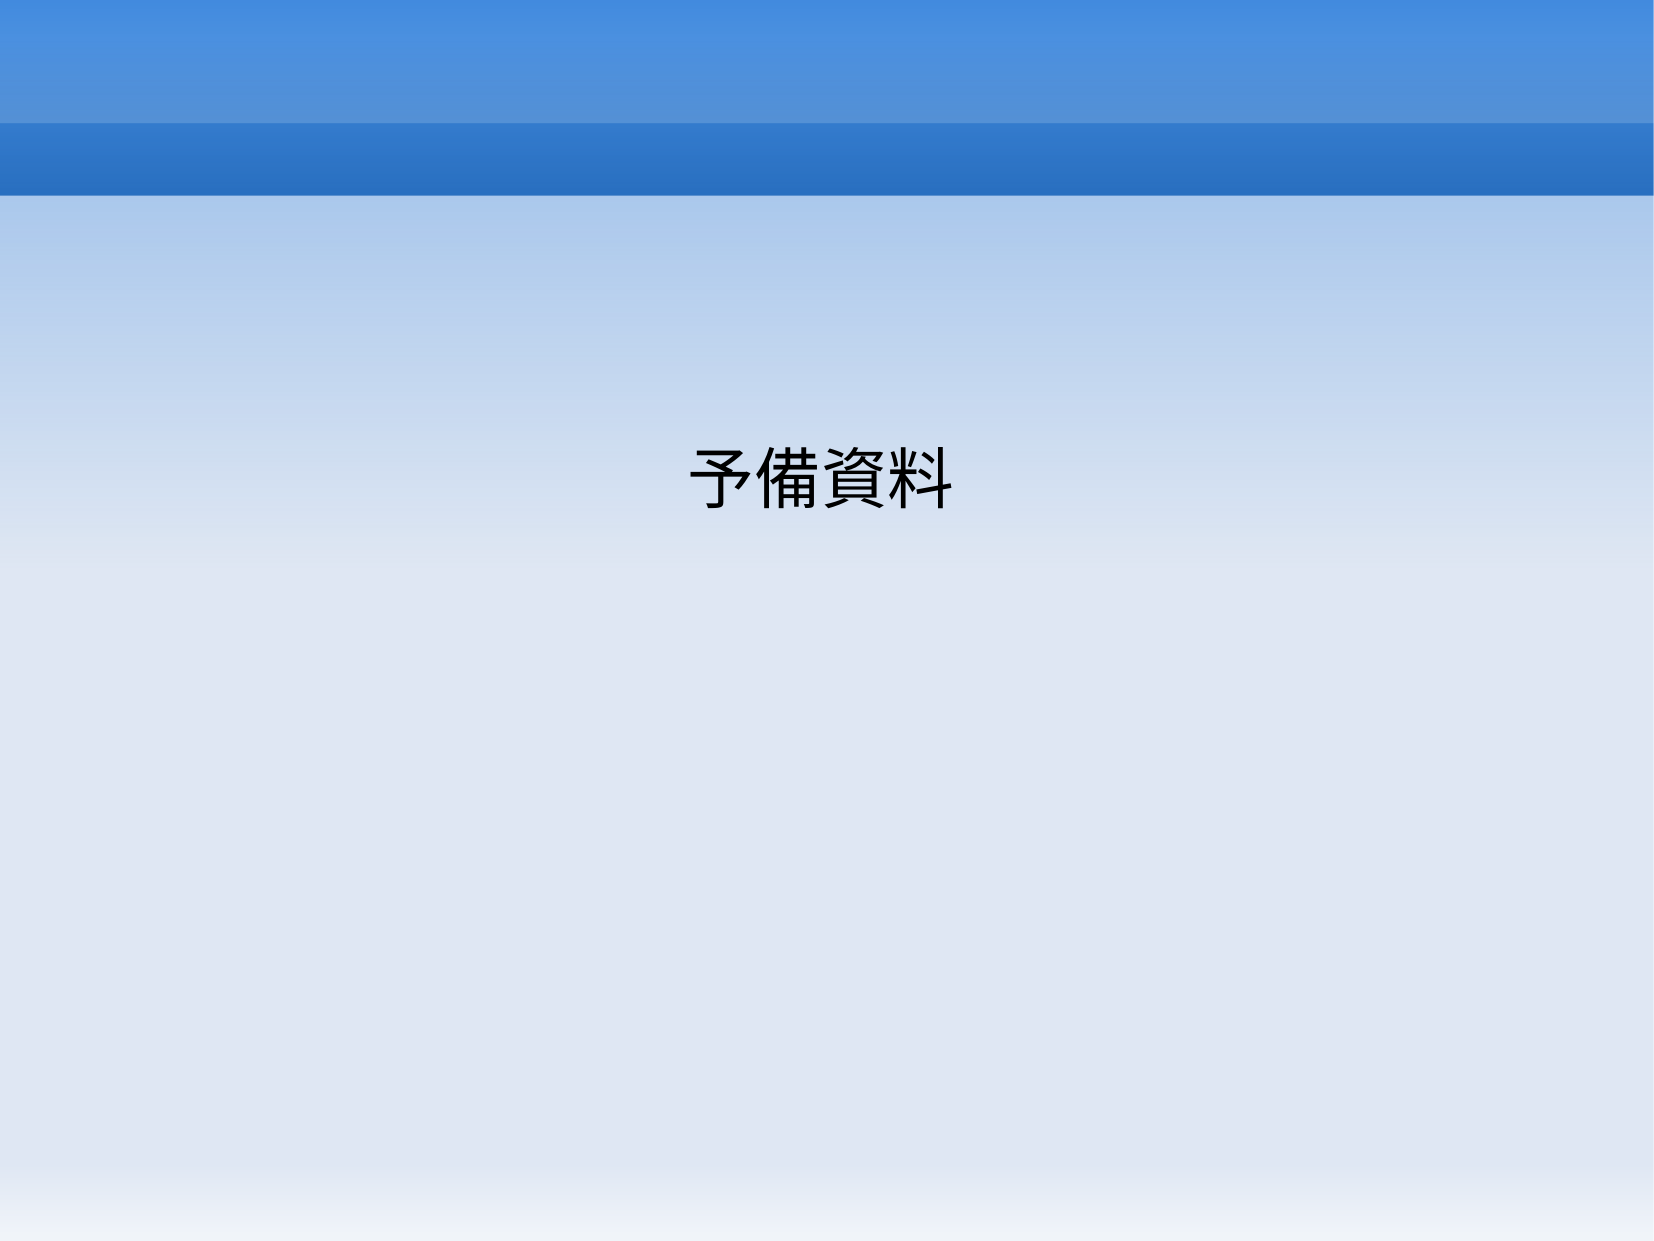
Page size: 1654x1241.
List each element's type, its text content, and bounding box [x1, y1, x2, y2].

subtitle 予備資料 [76, 7, 1565, 1102]
picture [0, 0, 1654, 1241]
